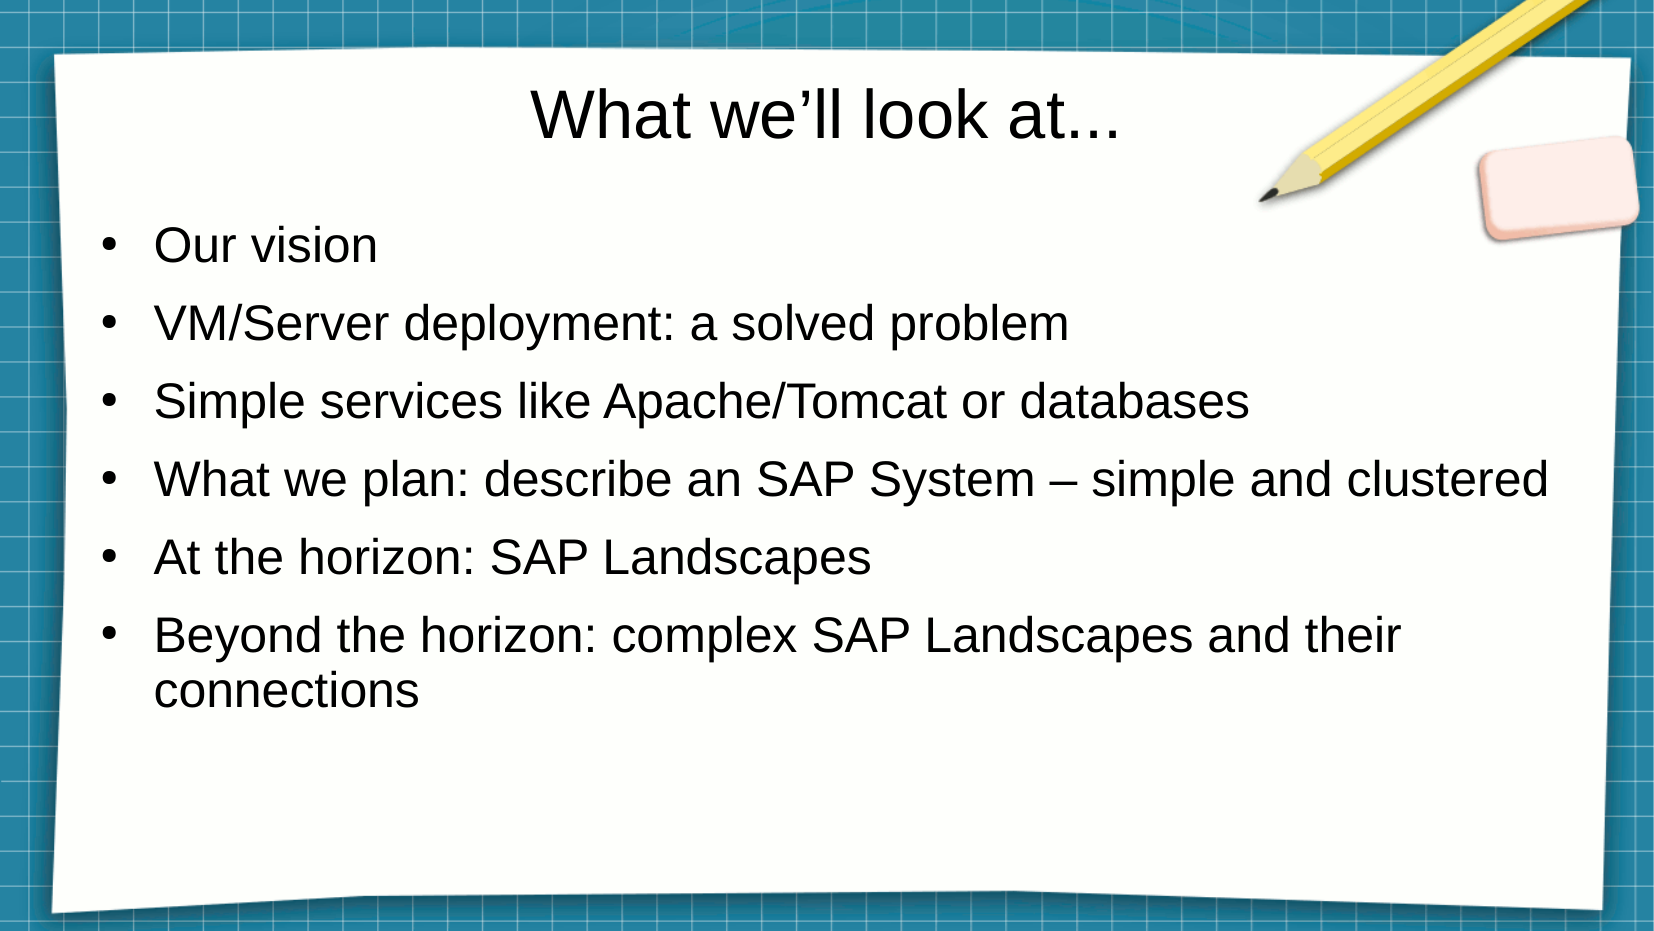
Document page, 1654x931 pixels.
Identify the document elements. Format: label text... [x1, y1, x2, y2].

title What we’ll look at... [82, 37, 1571, 193]
picture [0, 0, 1654, 931]
list Our vision VM/Server deployment: a solved problem Simple services like Apache/Tomcat or databases What we plan: describe an SAP System – simple and clustered At the horizon: SAP Landscapes Beyond the horizon: complex SAP Landscapes and their connections [82, 217, 1571, 758]
